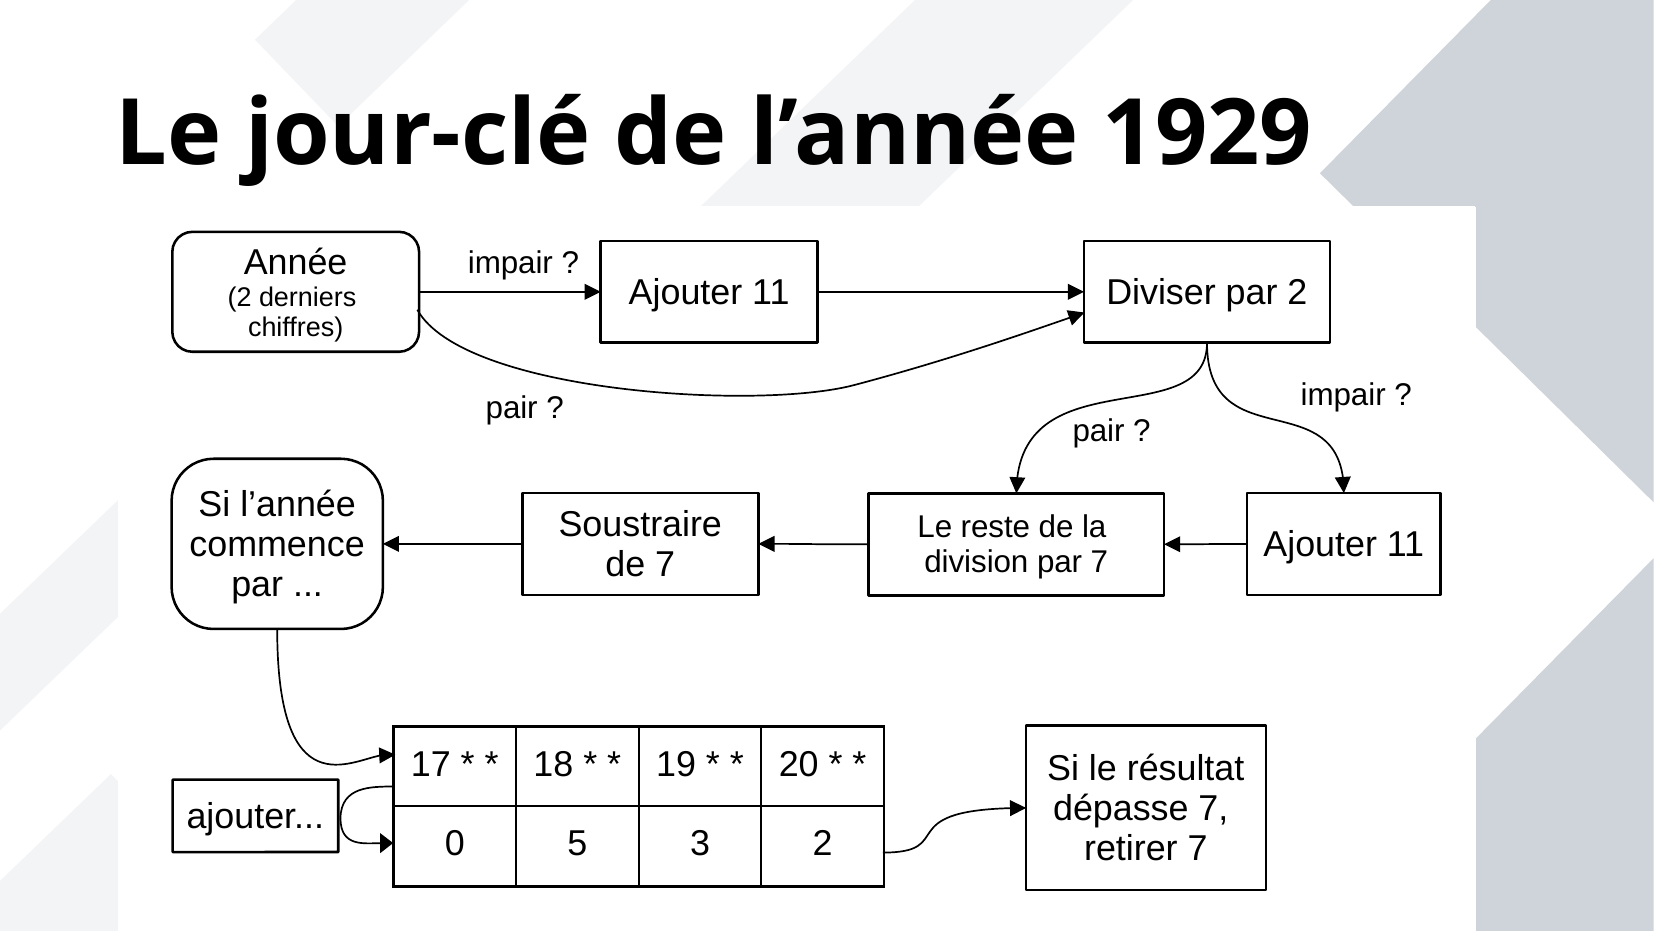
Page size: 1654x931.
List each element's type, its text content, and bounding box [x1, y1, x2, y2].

picture [118, 206, 1477, 931]
title Le jour-clé de l’année 1929 [0, 51, 1459, 207]
